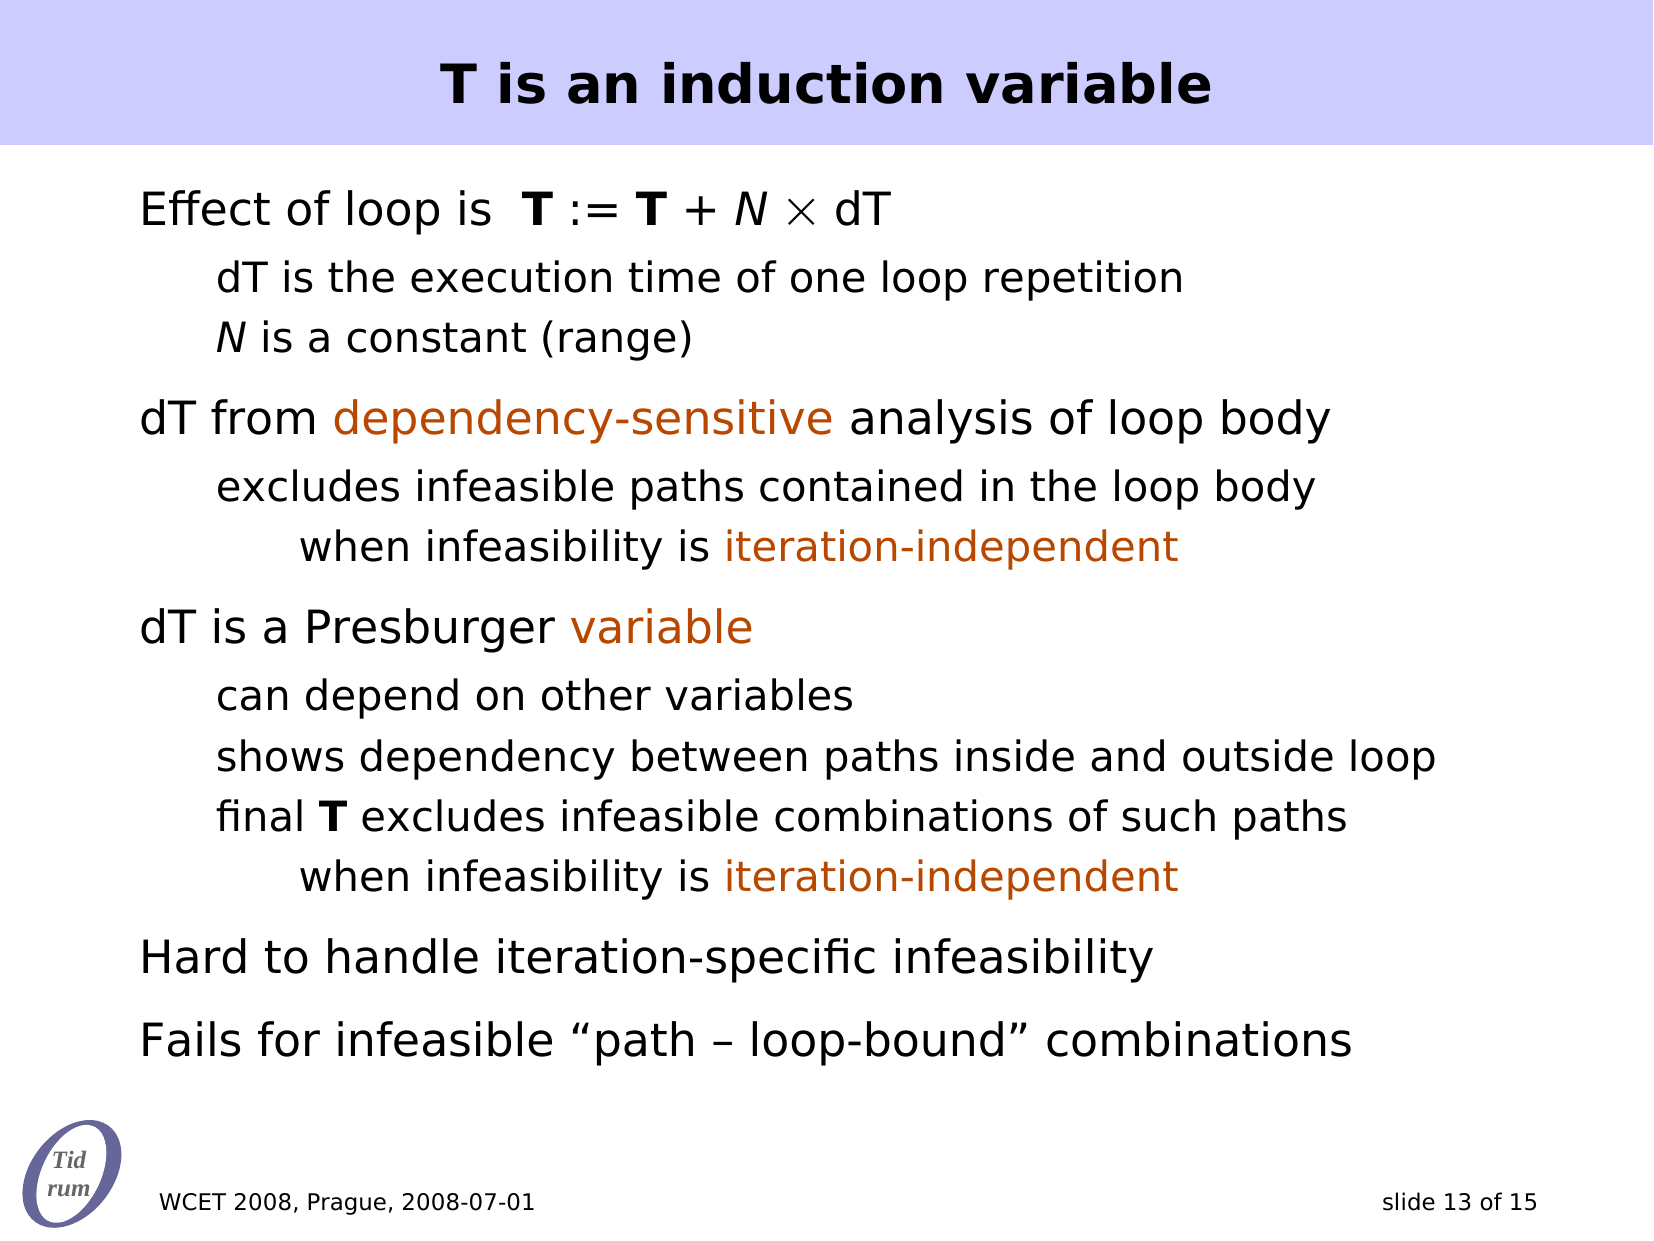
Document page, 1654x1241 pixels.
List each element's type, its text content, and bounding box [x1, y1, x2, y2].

title T is an induction variable [121, 43, 1533, 126]
list Effect of loop is T := T + N  dT dT is the execution time of one loop repetition N is a constant (range) dT from dependency-sensitive analysis of loop body excludes infeasible paths contained in the loop body when infeasibility is iteration-independent dT is a Presburger variable can depend on other variables shows dependency between paths inside and outside loop final T excludes infeasible combinations of such paths when infeasibility is iteration-independent Hard to handle iteration-specific infeasibility Fails for infeasible “path – loop-bound” combinations [121, 182, 1533, 1121]
